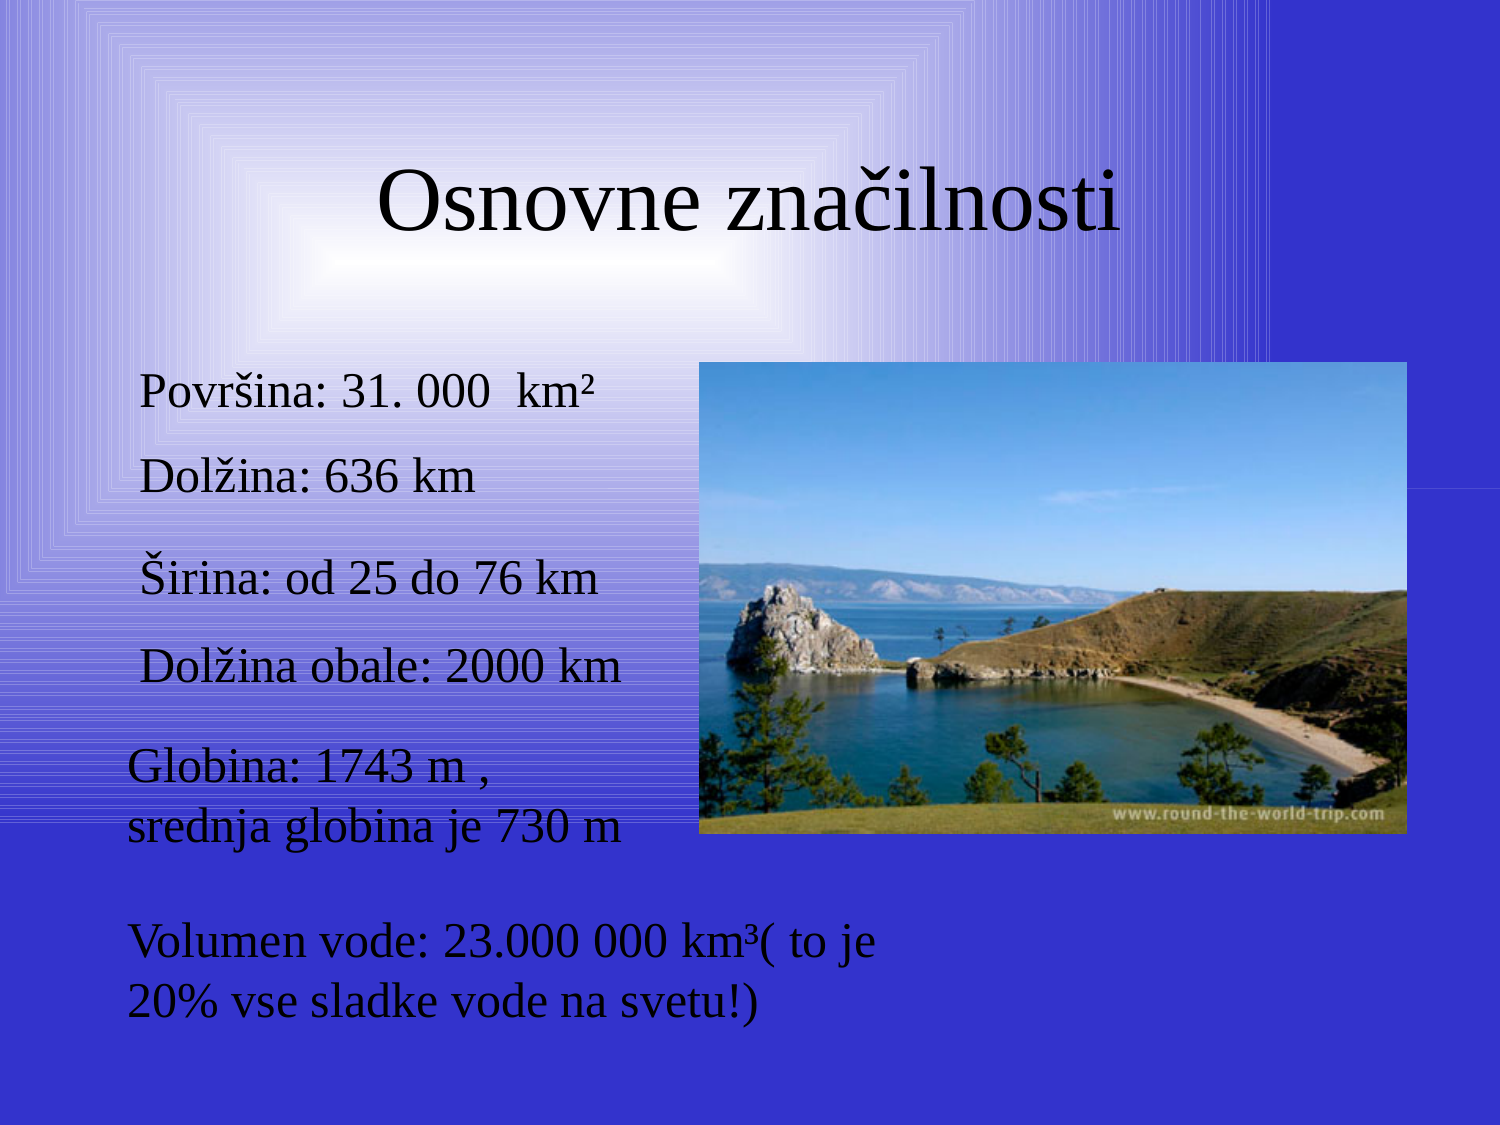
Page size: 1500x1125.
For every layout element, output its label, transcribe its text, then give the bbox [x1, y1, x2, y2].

title Osnovne značilnosti [112, 99, 1388, 288]
text_box Globina: 1743 m , srednja globina je 730 m [112, 724, 663, 860]
text_box Površina: 31. 000 km² Dolžina: 636 km [124, 350, 725, 510]
text_box Dolžina obale: 2000 km [124, 624, 663, 700]
text_box Širina: od 25 do 76 km [124, 537, 699, 613]
picture [699, 362, 1407, 834]
text_box Volumen vode: 23.000 000 km³( to je 20% vse sladke vode na svetu!) [112, 900, 900, 1121]
